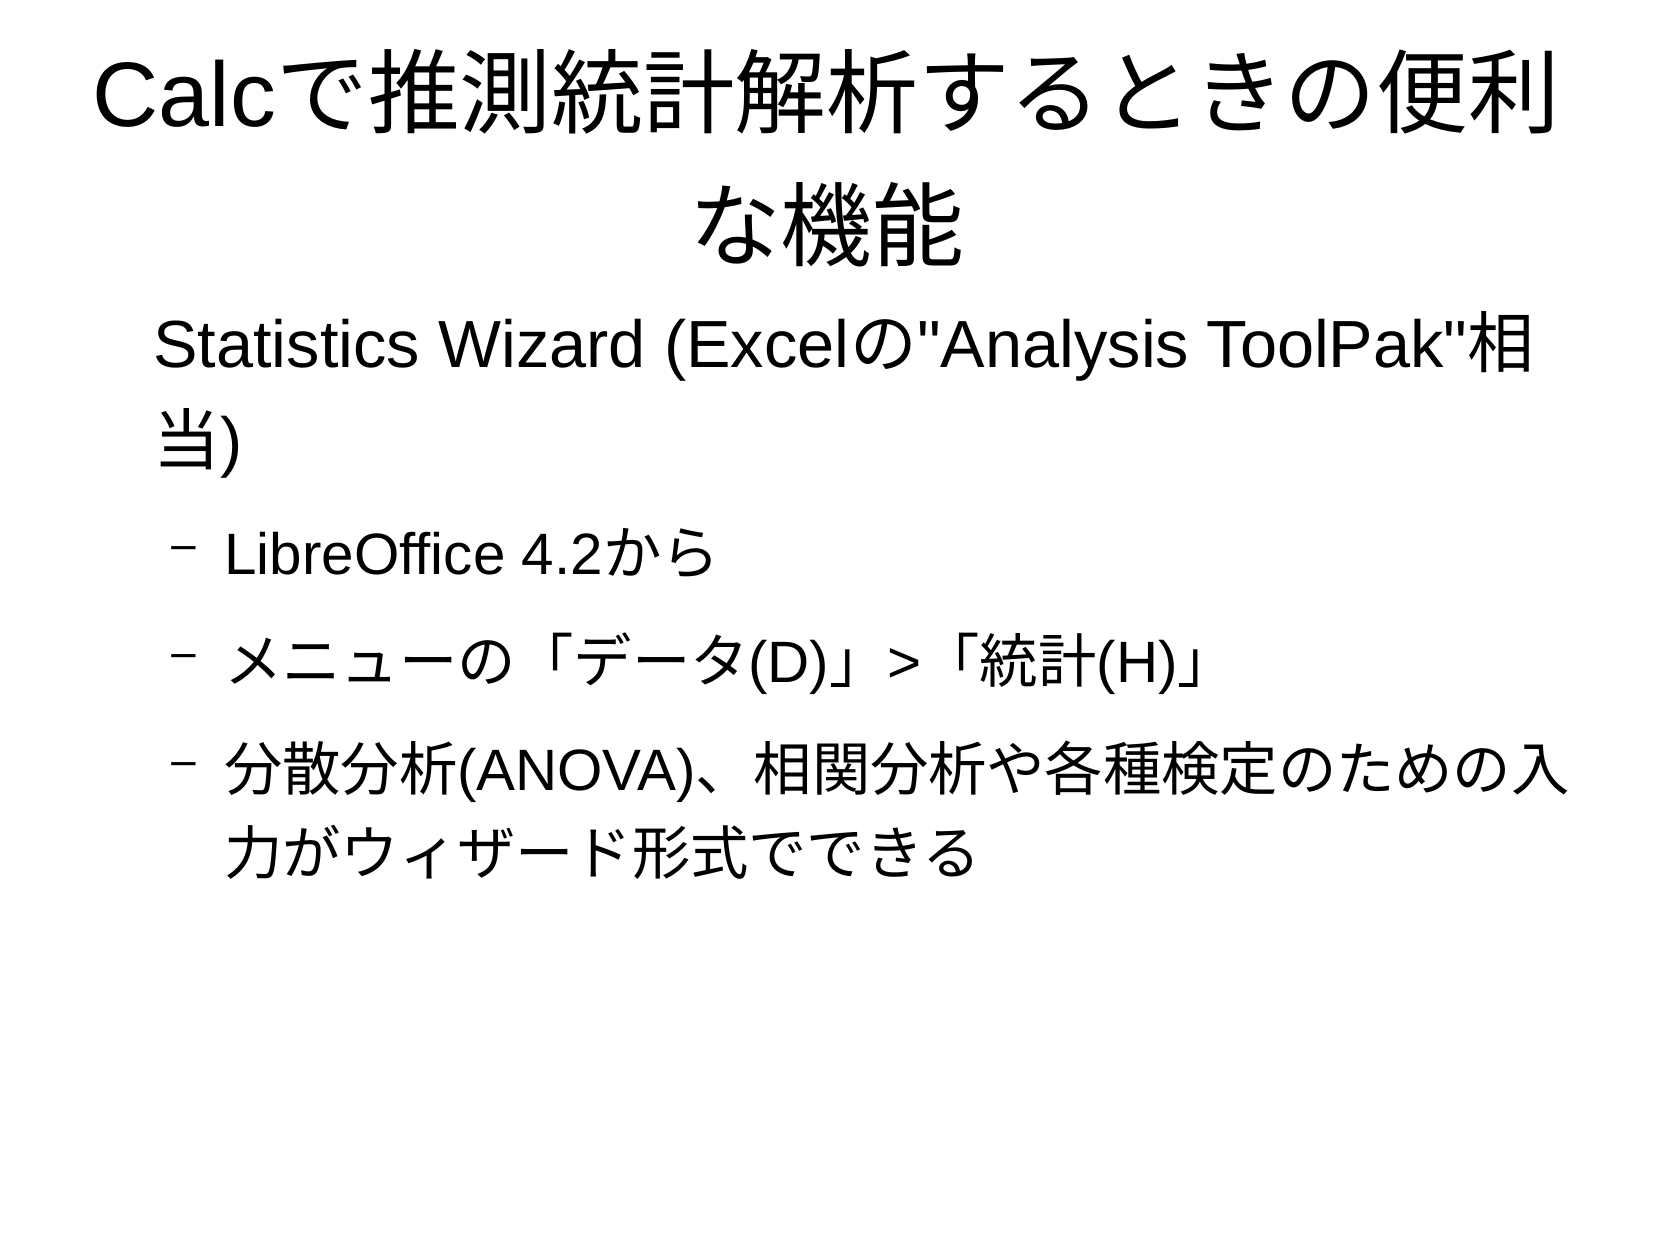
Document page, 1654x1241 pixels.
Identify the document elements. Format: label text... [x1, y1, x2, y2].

title Calcで推測統計解析するときの便利な機能 [82, 49, 1571, 257]
list Statistics Wizard (Excelの"Analysis ToolPak"相当) LibreOffice 4.2から メニューの「データ(D)」>「統計(H)」 分散分析(ANOVA)、相関分析や各種検定のための入力がウィザード形式でできる [82, 290, 1571, 1010]
